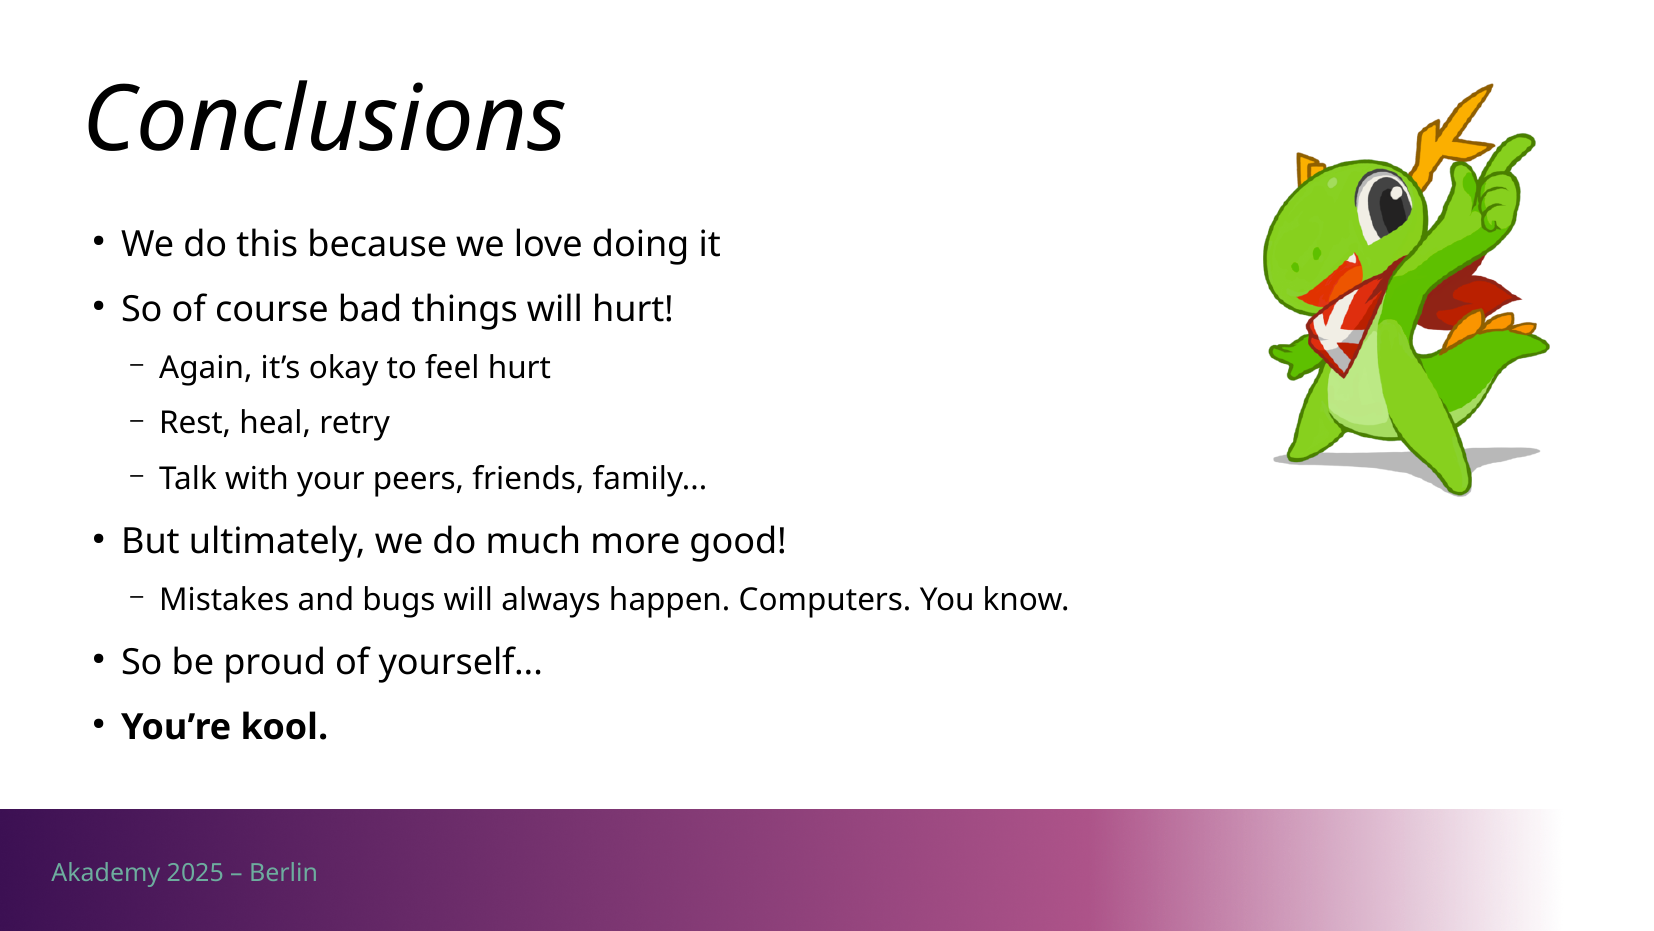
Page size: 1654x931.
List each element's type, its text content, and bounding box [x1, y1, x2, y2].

picture [0, 809, 1654, 931]
title Conclusions [82, 37, 1571, 193]
picture [1254, 58, 1571, 502]
list We do this because we love doing it So of course bad things will hurt! Again, it’s okay to feel hurt Rest, heal, retry Talk with your peers, friends, family... But ultimately, we do much more good! Mistakes and bugs will always happen. Computers. You know. So be proud of yourself... You’re kool. [82, 217, 1571, 758]
